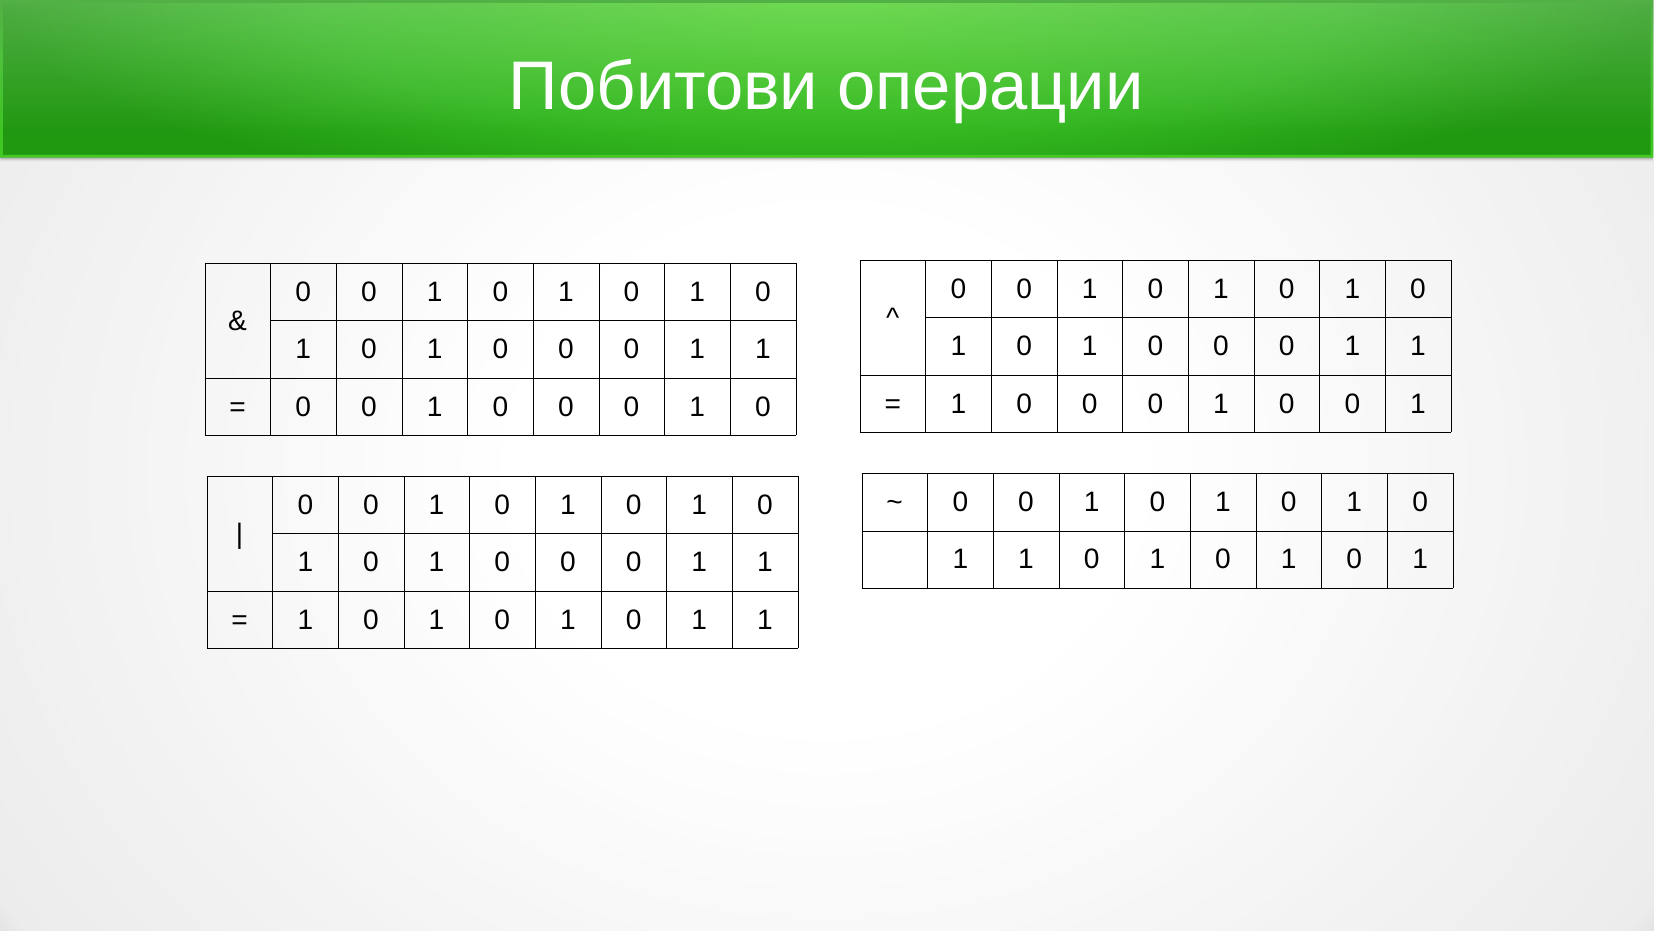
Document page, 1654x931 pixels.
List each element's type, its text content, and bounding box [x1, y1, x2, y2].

table_cell 0 [1191, 532, 1256, 588]
table_header 0 [339, 477, 404, 533]
table_header 0 [994, 474, 1059, 531]
table_cell 1 [271, 321, 336, 378]
table_cell 1 [665, 321, 730, 378]
table_cell 0 [534, 321, 599, 378]
table_cell [863, 532, 927, 588]
table_cell 0 [536, 534, 601, 591]
table_cell 1 [667, 534, 732, 591]
table_header 0 [1388, 474, 1453, 531]
table_cell 0 [339, 592, 404, 648]
table_cell 1 [926, 318, 991, 375]
table_header 1 [405, 477, 469, 533]
table_cell 0 [470, 592, 535, 648]
table_header 0 [731, 264, 796, 320]
table_cell 0 [1255, 376, 1319, 432]
table_cell 0 [600, 379, 664, 435]
table_header 0 [1386, 261, 1451, 317]
table_header 1 [1320, 261, 1385, 317]
table_header 0 [926, 261, 991, 317]
table_cell 1 [665, 379, 730, 435]
table_cell 1 [994, 532, 1059, 588]
table_cell 1 [1125, 532, 1190, 588]
title Побитови операции [82, 37, 1571, 135]
table_cell 0 [271, 379, 336, 435]
table_header 0 [928, 474, 993, 531]
table_header 1 [1058, 261, 1122, 317]
table_cell 1 [1058, 318, 1122, 375]
table_cell 0 [602, 534, 666, 591]
table_cell = [861, 376, 925, 432]
table_cell 0 [337, 321, 402, 378]
table_header ~ [863, 474, 927, 531]
table_cell 0 [602, 592, 666, 648]
table_header 0 [273, 477, 338, 533]
table_cell 0 [1123, 376, 1188, 432]
table_cell 1 [926, 376, 991, 432]
table_header 1 [1322, 474, 1387, 531]
table_cell 0 [731, 379, 796, 435]
table_header ^ [861, 261, 925, 375]
table_cell 1 [1189, 376, 1254, 432]
table_cell 0 [1060, 532, 1124, 588]
table_cell 0 [1058, 376, 1122, 432]
table_cell 0 [1123, 318, 1188, 375]
table_cell 0 [534, 379, 599, 435]
table_cell 1 [731, 321, 796, 378]
table_cell 0 [470, 534, 535, 591]
table_cell 1 [733, 592, 798, 648]
table_cell 0 [1322, 532, 1387, 588]
table_cell 1 [1386, 318, 1451, 375]
table_cell 1 [405, 534, 469, 591]
table_cell 1 [273, 534, 338, 591]
table_header 1 [1189, 261, 1254, 317]
table_cell 0 [1189, 318, 1254, 375]
table_header 1 [1060, 474, 1124, 531]
table_cell = [206, 379, 270, 435]
table_cell 1 [536, 592, 601, 648]
table_header 0 [600, 264, 664, 320]
table_header & [206, 264, 270, 378]
table_cell 1 [1257, 532, 1321, 588]
table_header 1 [536, 477, 601, 533]
table_cell 0 [1255, 318, 1319, 375]
table_header 1 [403, 264, 467, 320]
table_header 0 [1257, 474, 1321, 531]
table_cell 1 [928, 532, 993, 588]
table_cell 1 [733, 534, 798, 591]
table_header 0 [1255, 261, 1319, 317]
table_header 0 [733, 477, 798, 533]
table_header 0 [1123, 261, 1188, 317]
table_header 0 [470, 477, 535, 533]
table_cell 0 [339, 534, 404, 591]
table_cell 0 [1320, 376, 1385, 432]
table_cell 1 [1388, 532, 1453, 588]
table_cell 1 [403, 379, 467, 435]
table_cell 1 [667, 592, 732, 648]
table_cell = [208, 592, 272, 648]
table_header 1 [667, 477, 732, 533]
table_cell 0 [600, 321, 664, 378]
table_cell 1 [273, 592, 338, 648]
table_header 1 [665, 264, 730, 320]
table_cell 0 [337, 379, 402, 435]
table_cell 1 [403, 321, 467, 378]
table_header 1 [1191, 474, 1256, 531]
table_cell 0 [992, 376, 1057, 432]
table_header 0 [468, 264, 533, 320]
table_cell 0 [992, 318, 1057, 375]
table_header 0 [602, 477, 666, 533]
table_header | [208, 477, 272, 591]
table_cell 1 [405, 592, 469, 648]
table_cell 1 [1386, 376, 1451, 432]
table_cell 0 [468, 379, 533, 435]
table_header 0 [992, 261, 1057, 317]
table_header 0 [1125, 474, 1190, 531]
table_header 1 [534, 264, 599, 320]
table_header 0 [337, 264, 402, 320]
table_header 0 [271, 264, 336, 320]
table_cell 1 [1320, 318, 1385, 375]
table_cell 0 [468, 321, 533, 378]
